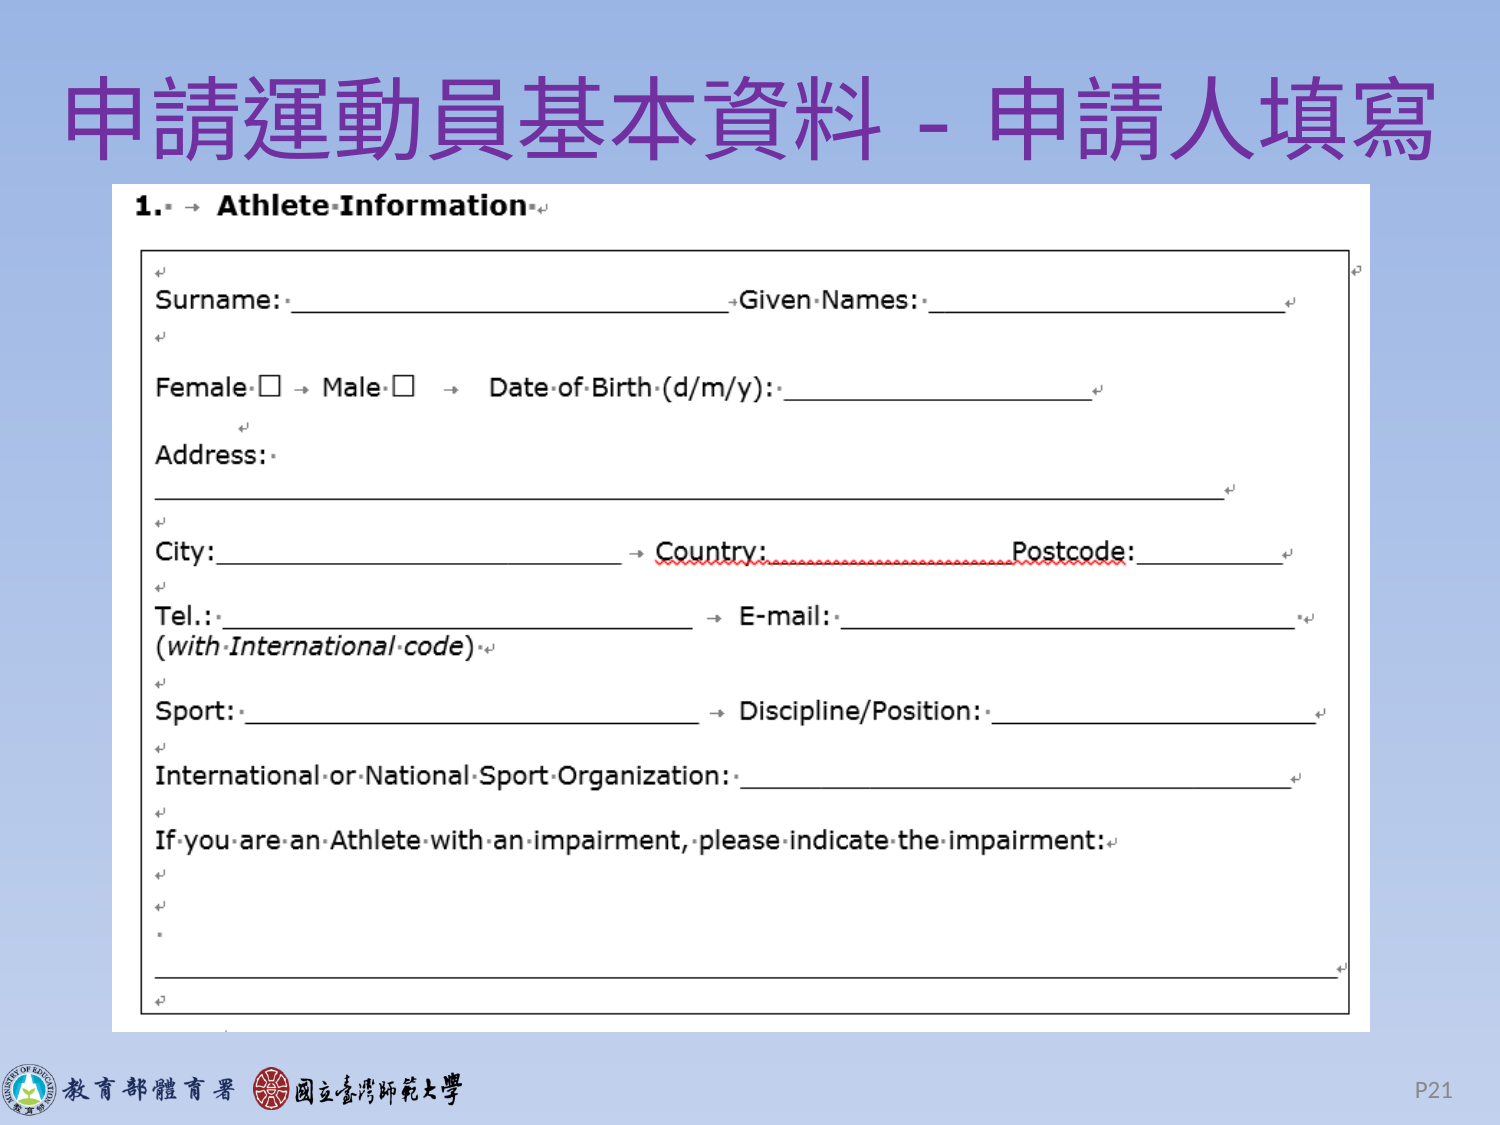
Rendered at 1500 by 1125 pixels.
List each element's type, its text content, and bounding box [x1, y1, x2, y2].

title 申請運動員基本資料-申請人填寫 [0, 54, 1500, 150]
text_box P [1399, 1046, 1500, 1125]
picture [112, 184, 1370, 1032]
